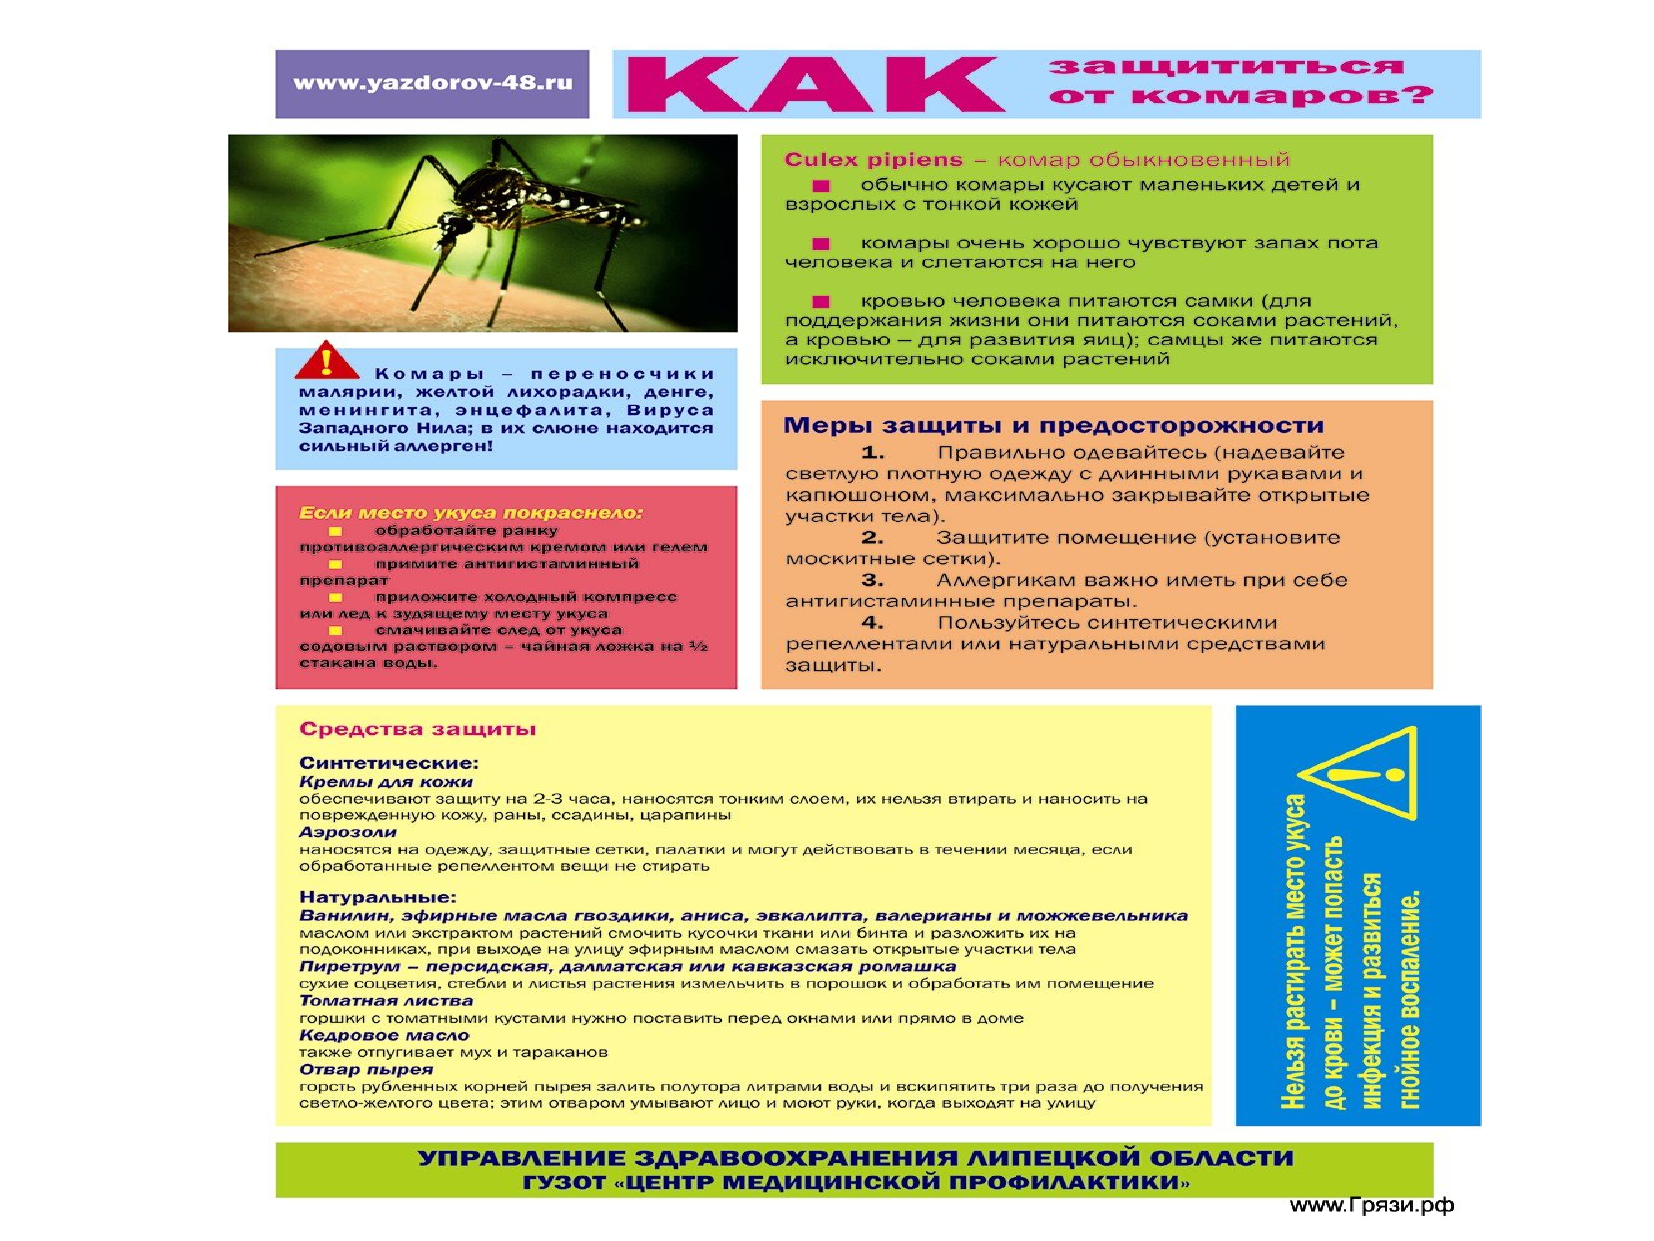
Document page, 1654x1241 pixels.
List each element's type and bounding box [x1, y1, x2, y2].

picture [228, 17, 1482, 1230]
